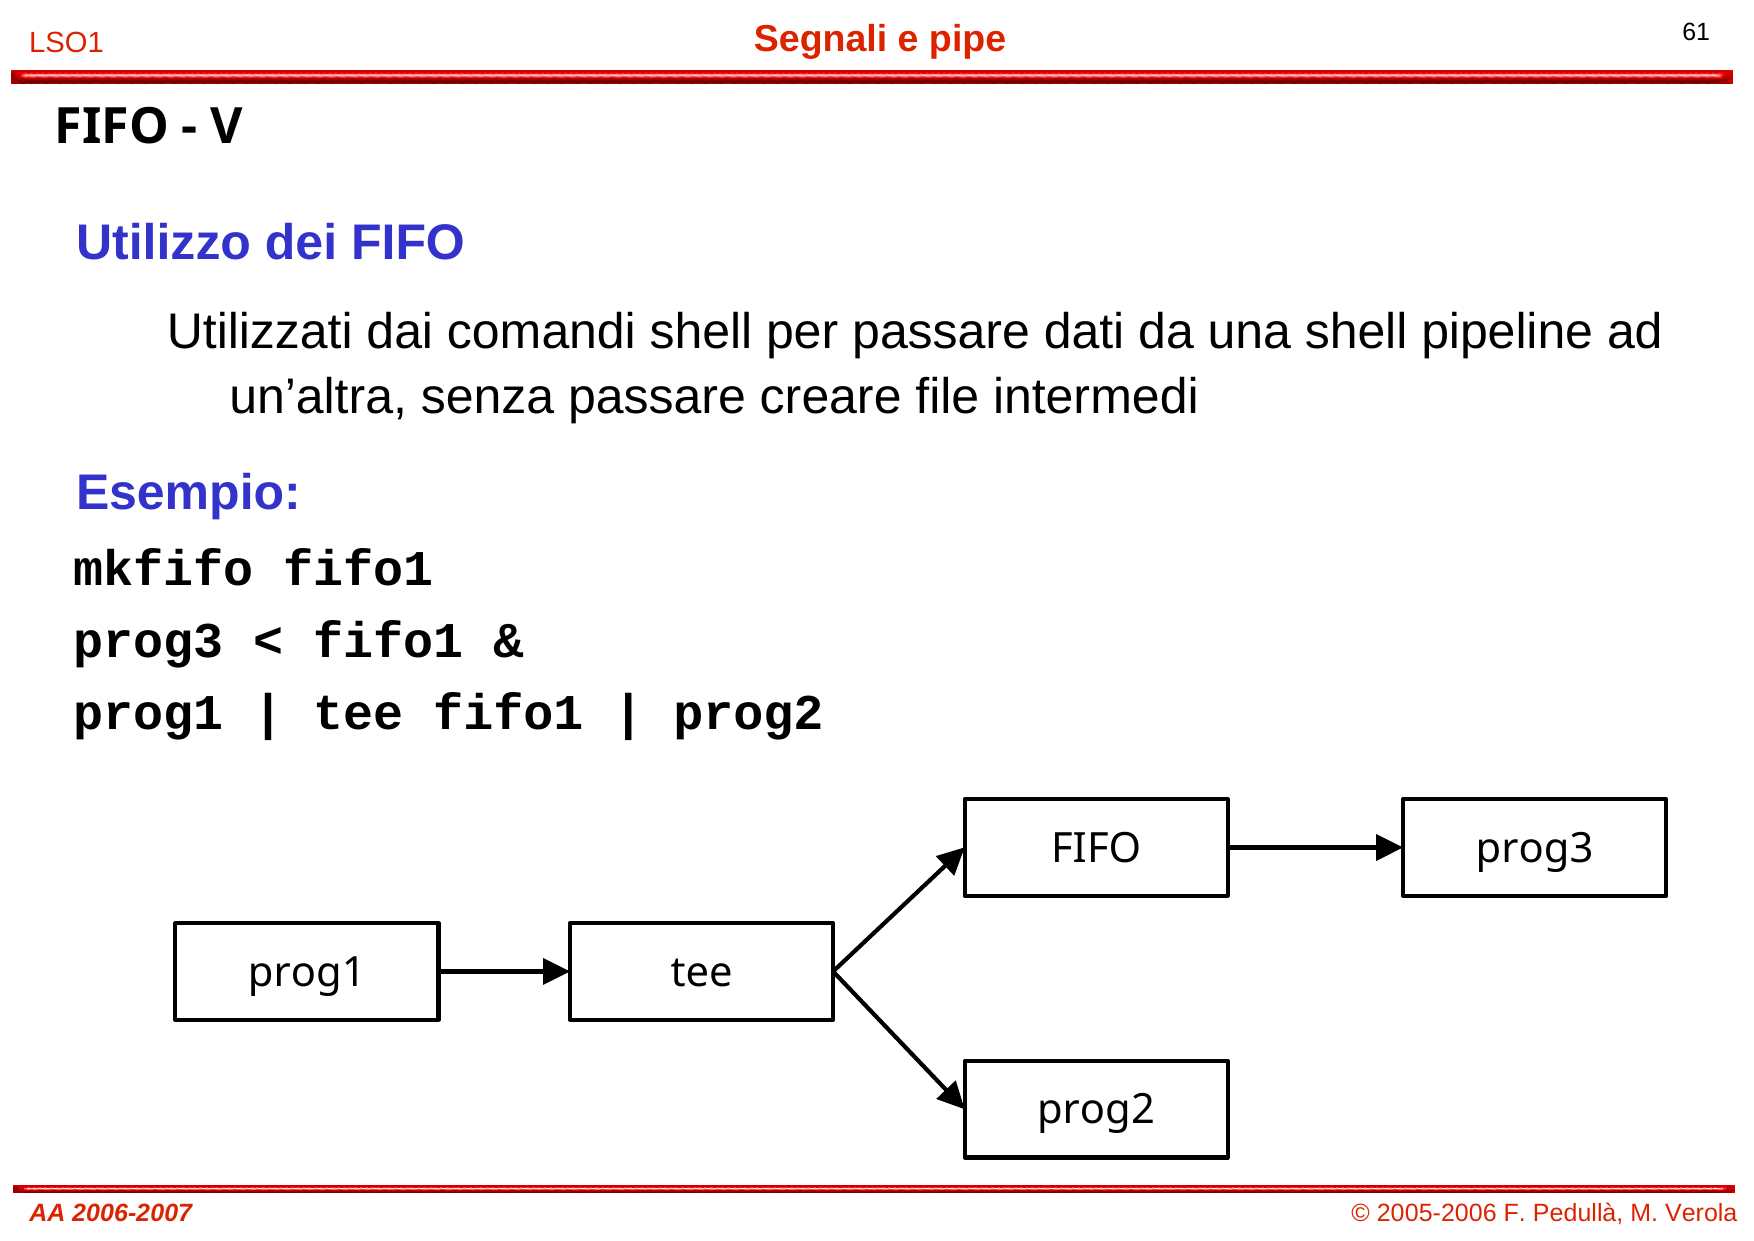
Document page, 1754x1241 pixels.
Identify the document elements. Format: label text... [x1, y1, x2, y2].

text_box tee [570, 923, 834, 1020]
text_box FIFO [964, 799, 1228, 896]
picture [11, 70, 1733, 84]
picture [13, 1185, 1735, 1193]
text_box prog2 [964, 1060, 1228, 1158]
list Utilizzo dei FIFO Utilizzati dai comandi shell per passare dati da una shell pipeline ad un’altra, senza passare creare file intermedi Esempio: mkfifo fifo1 prog3 < fifo1 & prog1 | tee fifo1 | prog2 [58, 206, 1696, 866]
title FIFO - V [40, 78, 1714, 174]
text_box prog1 [175, 923, 439, 1020]
text_box prog3 [1403, 799, 1667, 896]
